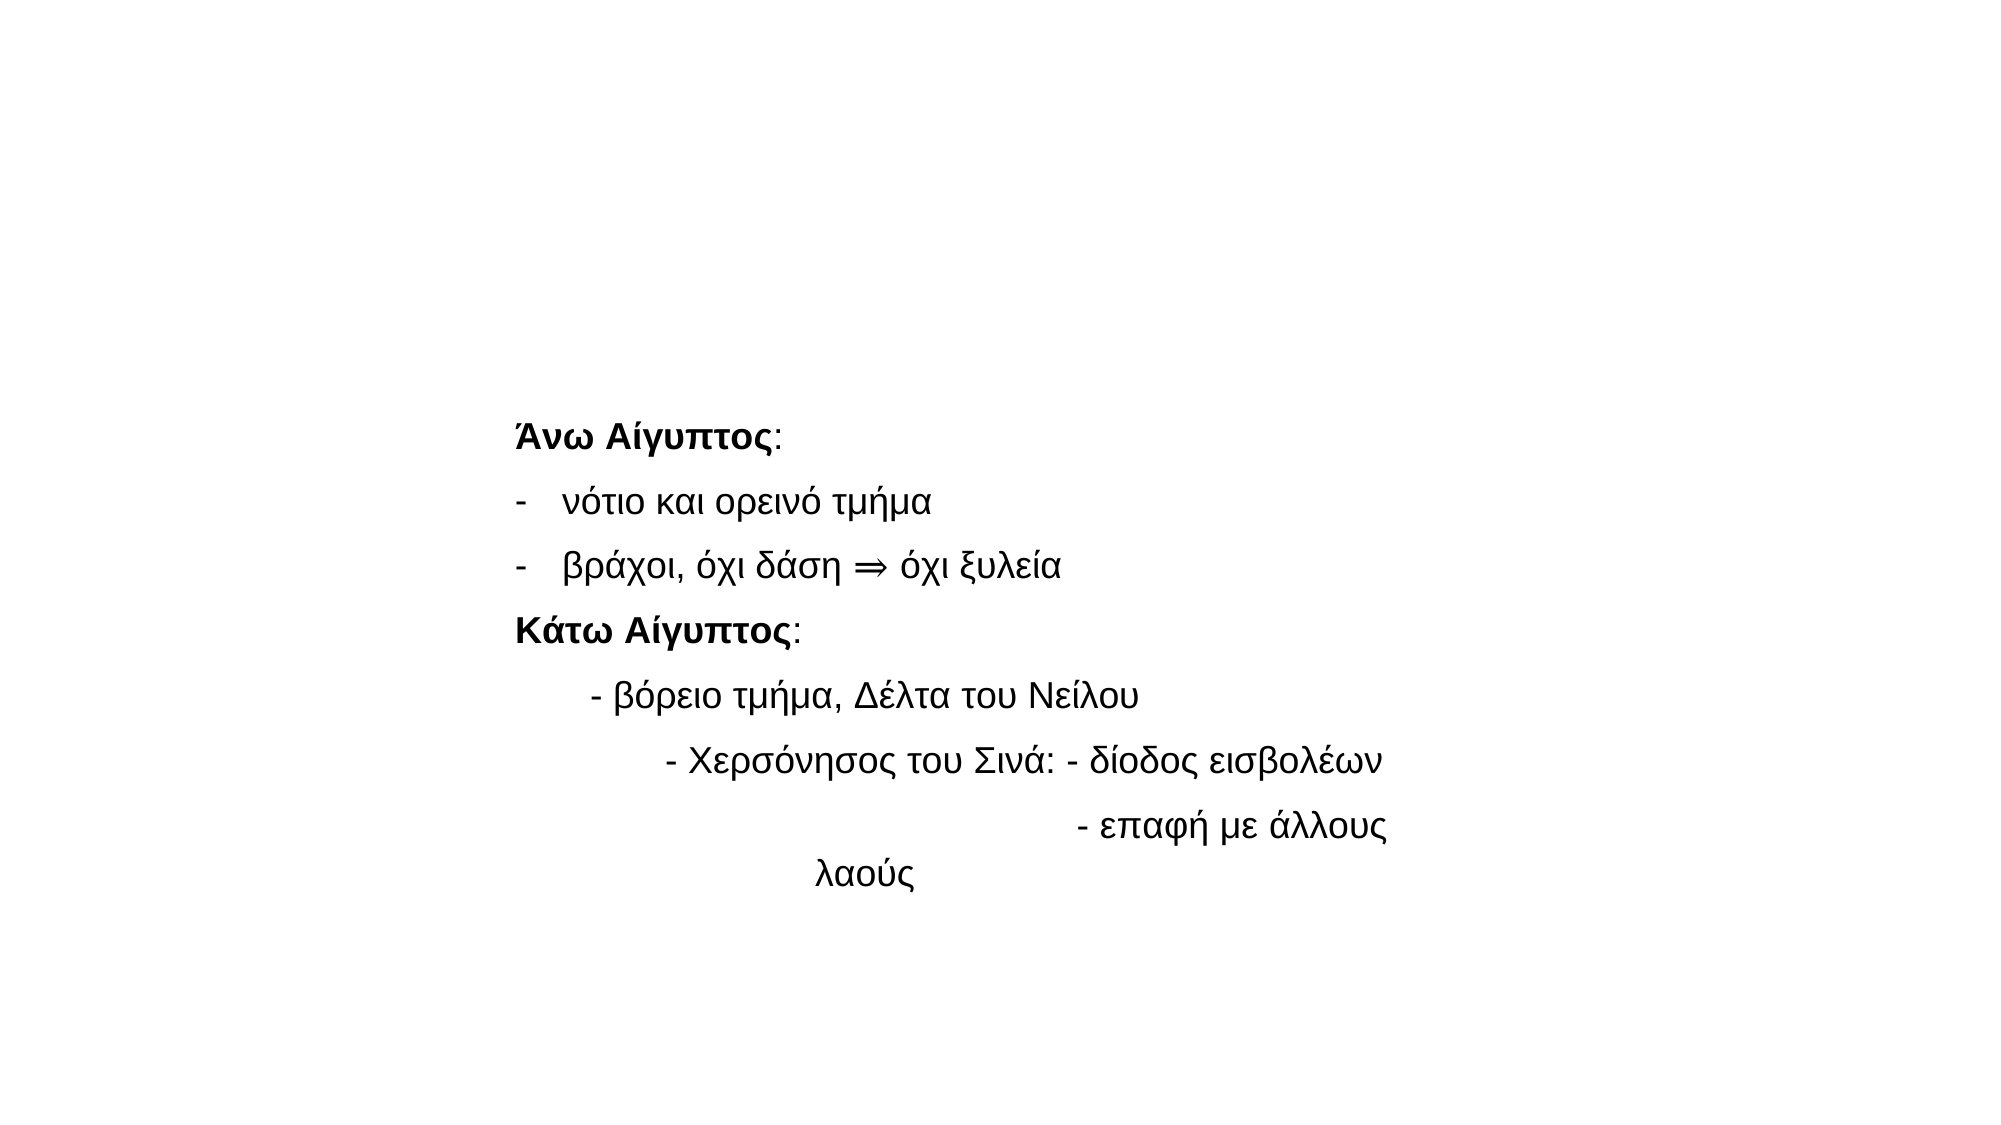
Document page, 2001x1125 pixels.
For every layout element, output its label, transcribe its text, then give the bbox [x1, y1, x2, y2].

text_box Άνω Αίγυπτος: νότιο και ορεινό τμήμα βράχοι, όχι δάση ⇒ όχι ξυλεία Κάτω Αίγυπτος: - βόρειο τμήμα, Δέλτα του Νείλου - Χερσόνησος του Σινά: - δίοδος εισβολέων - επαφή με άλλους λαούς [500, 401, 1501, 856]
